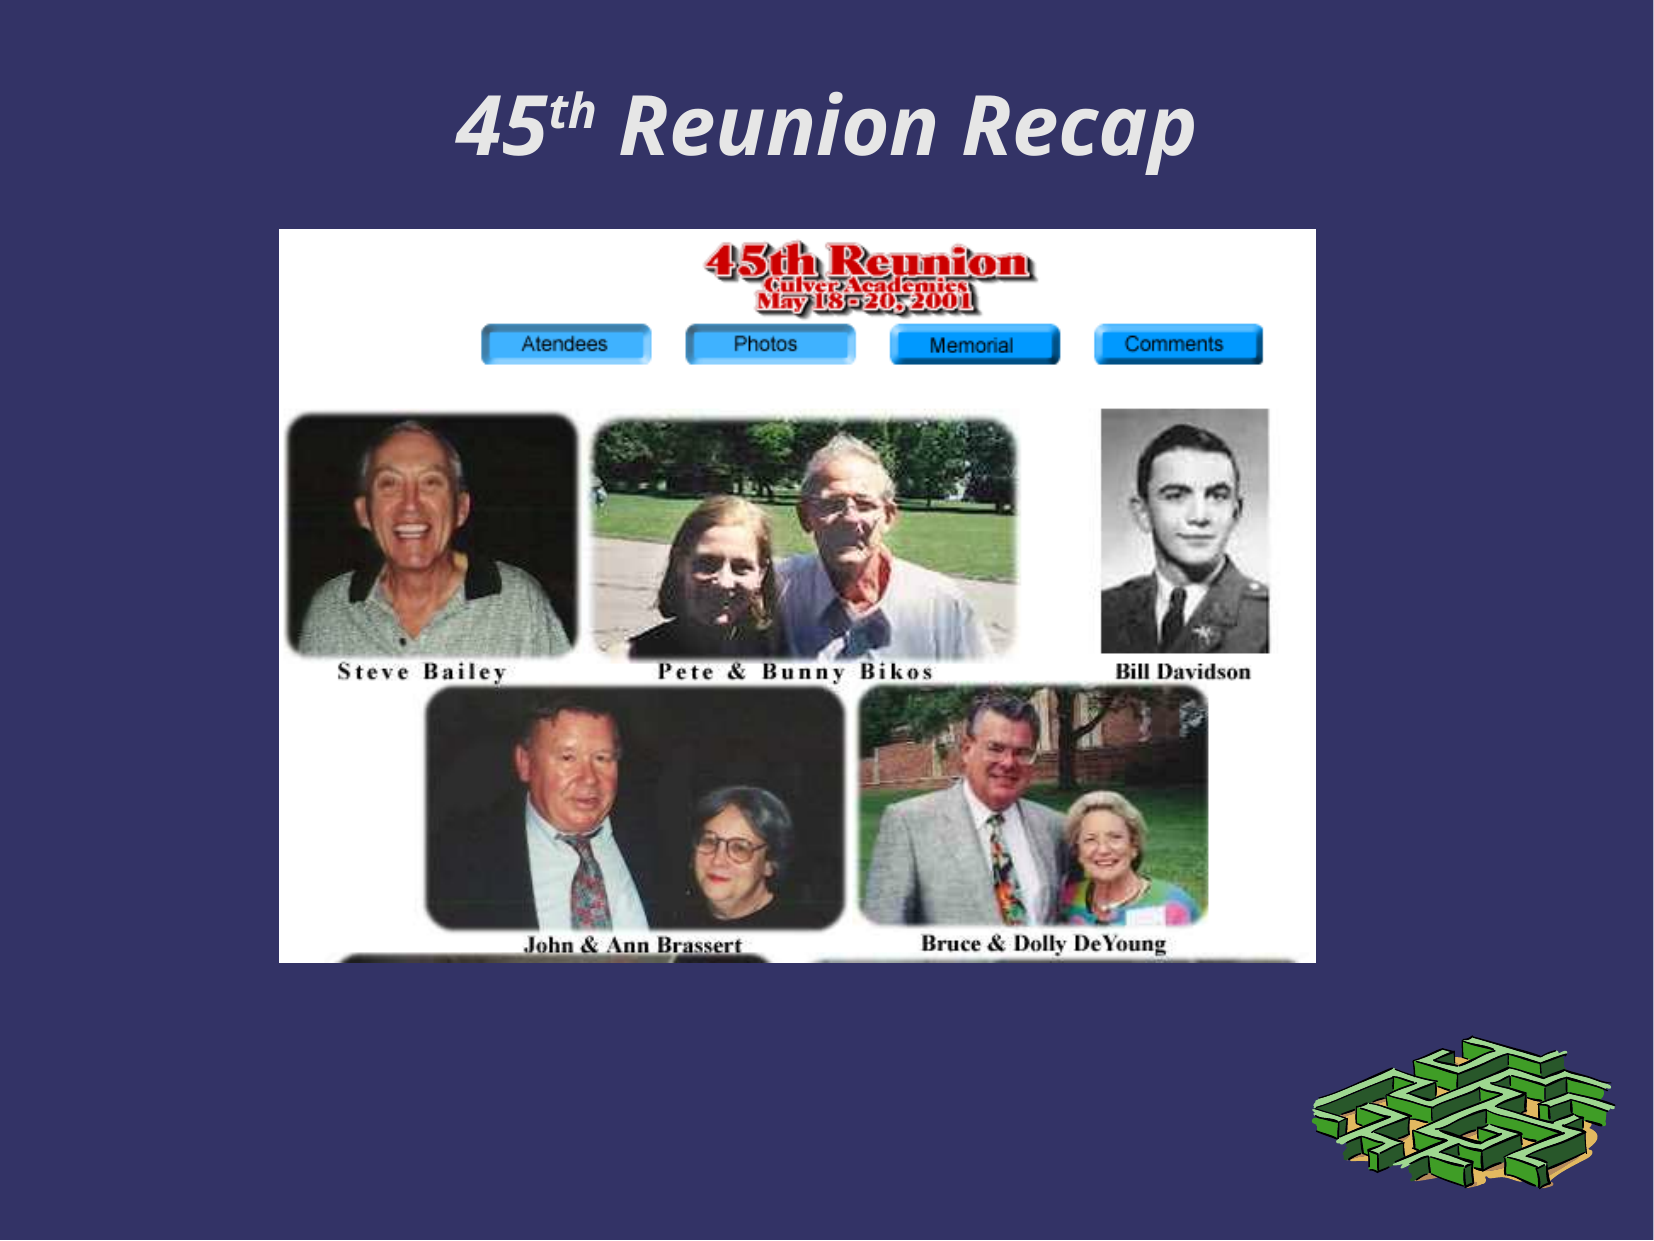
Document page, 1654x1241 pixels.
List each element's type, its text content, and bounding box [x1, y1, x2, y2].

title 45th Reunion Recap [121, 19, 1534, 227]
picture [279, 229, 1316, 963]
